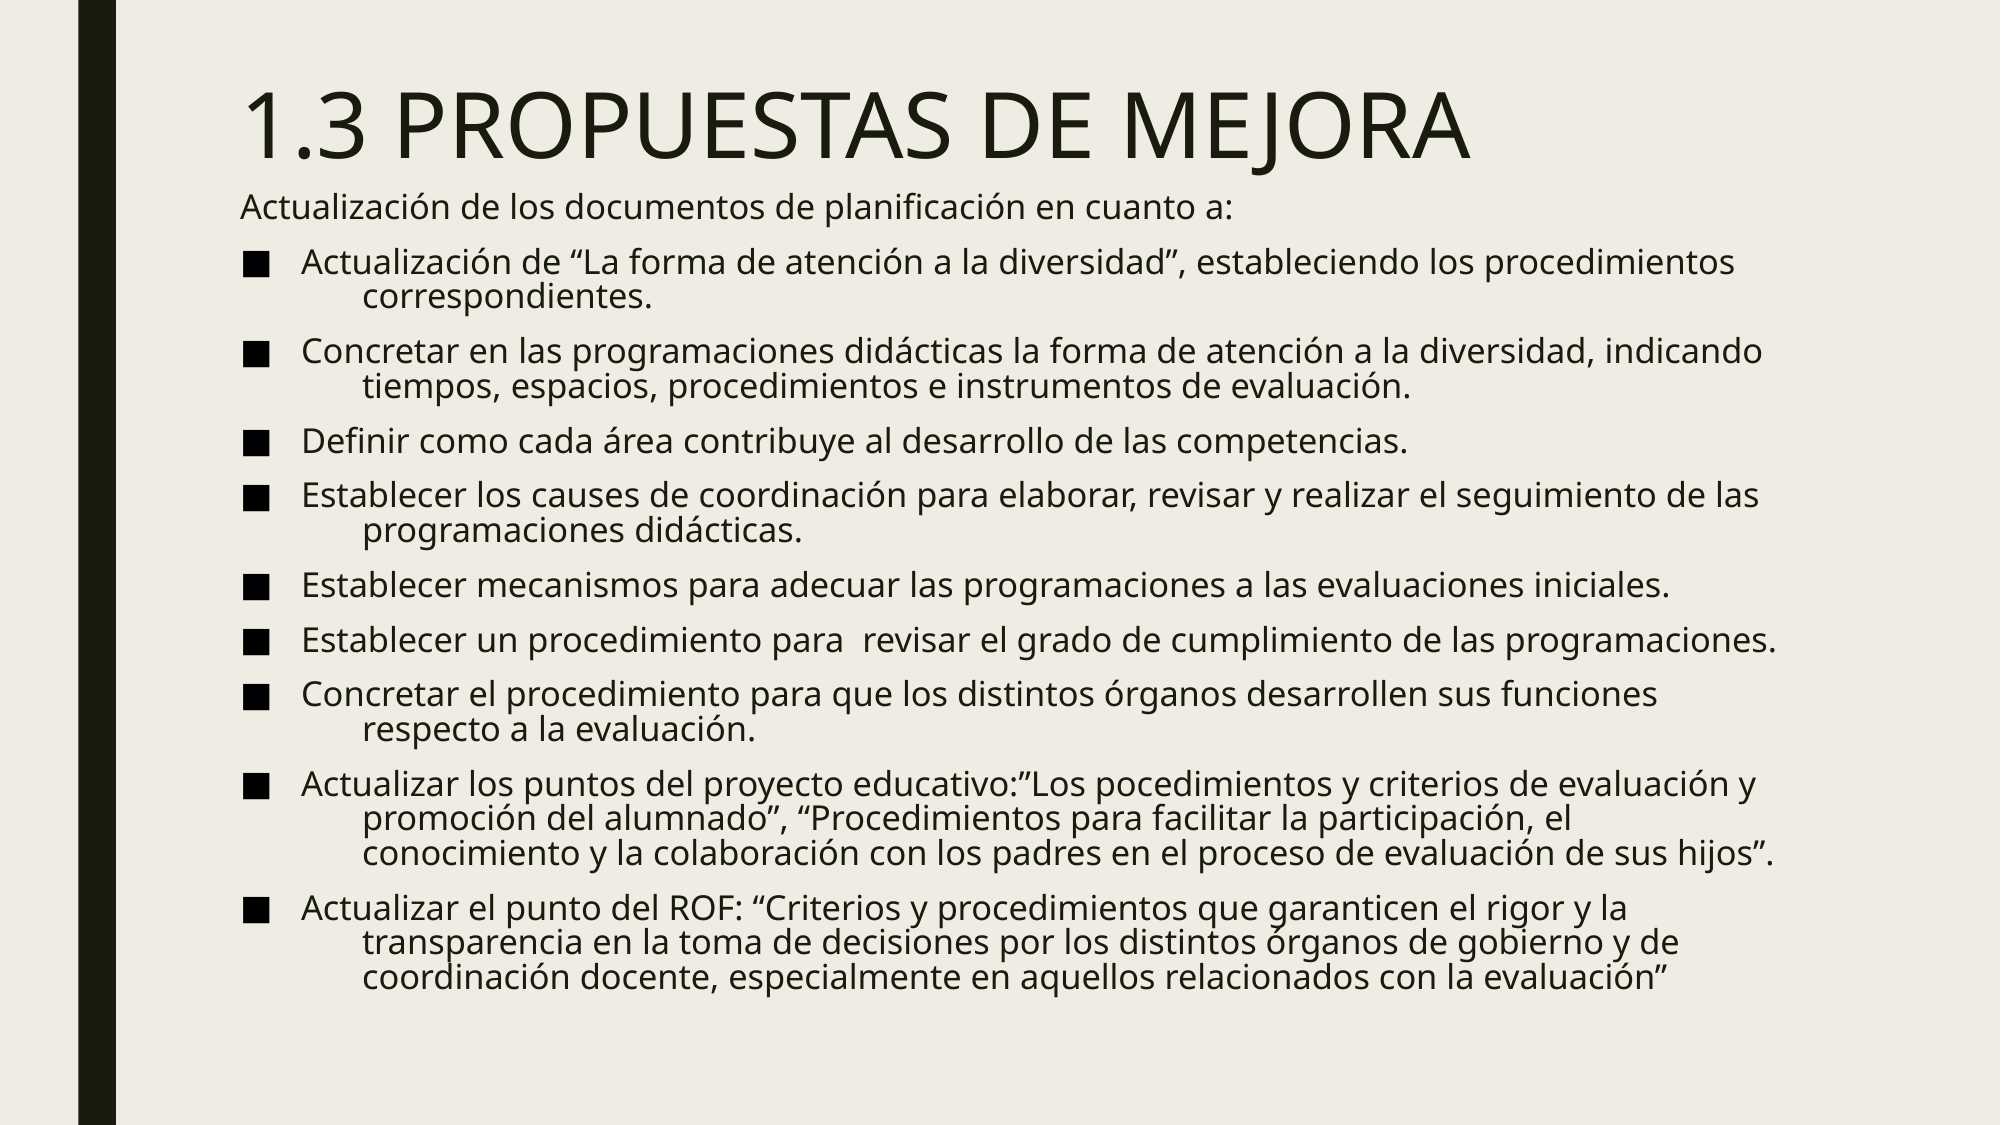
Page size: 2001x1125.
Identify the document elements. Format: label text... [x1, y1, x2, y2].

list Actualización de los documentos de planificación en cuanto a: Actualización de “La forma de atención a la diversidad”, estableciendo los procedimientos correspondientes. Concretar en las programaciones didácticas la forma de atención a la diversidad, indicando tiempos, espacios, procedimientos e instrumentos de evaluación. Definir como cada área contribuye al desarrollo de las competencias. Establecer los causes de coordinación para elaborar, revisar y realizar el seguimiento de las programaciones didácticas. Establecer mecanismos para adecuar las programaciones a las evaluaciones iniciales. Establecer un procedimiento para revisar el grado de cumplimiento de las programaciones. Concretar el procedimiento para que los distintos órganos desarrollen sus funciones respecto a la evaluación. Actualizar los puntos del proyecto educativo:”Los pocedimientos y criterios de evaluación y promoción del alumnado”, “Procedimientos para facilitar la participación, el conocimiento y la colaboración con los padres en el proceso de evaluación de sus hijos”. Actualizar el punto del ROF: “Criterios y procedimientos que garanticen el rigor y la transparencia en la toma de decisiones por los distintos órganos de gobierno y de coordinación docente, especialmente en aquellos relacionados con la evaluación” [225, 184, 1801, 1069]
title 1.3 PROPUESTAS DE MEJORA [225, 72, 1801, 184]
